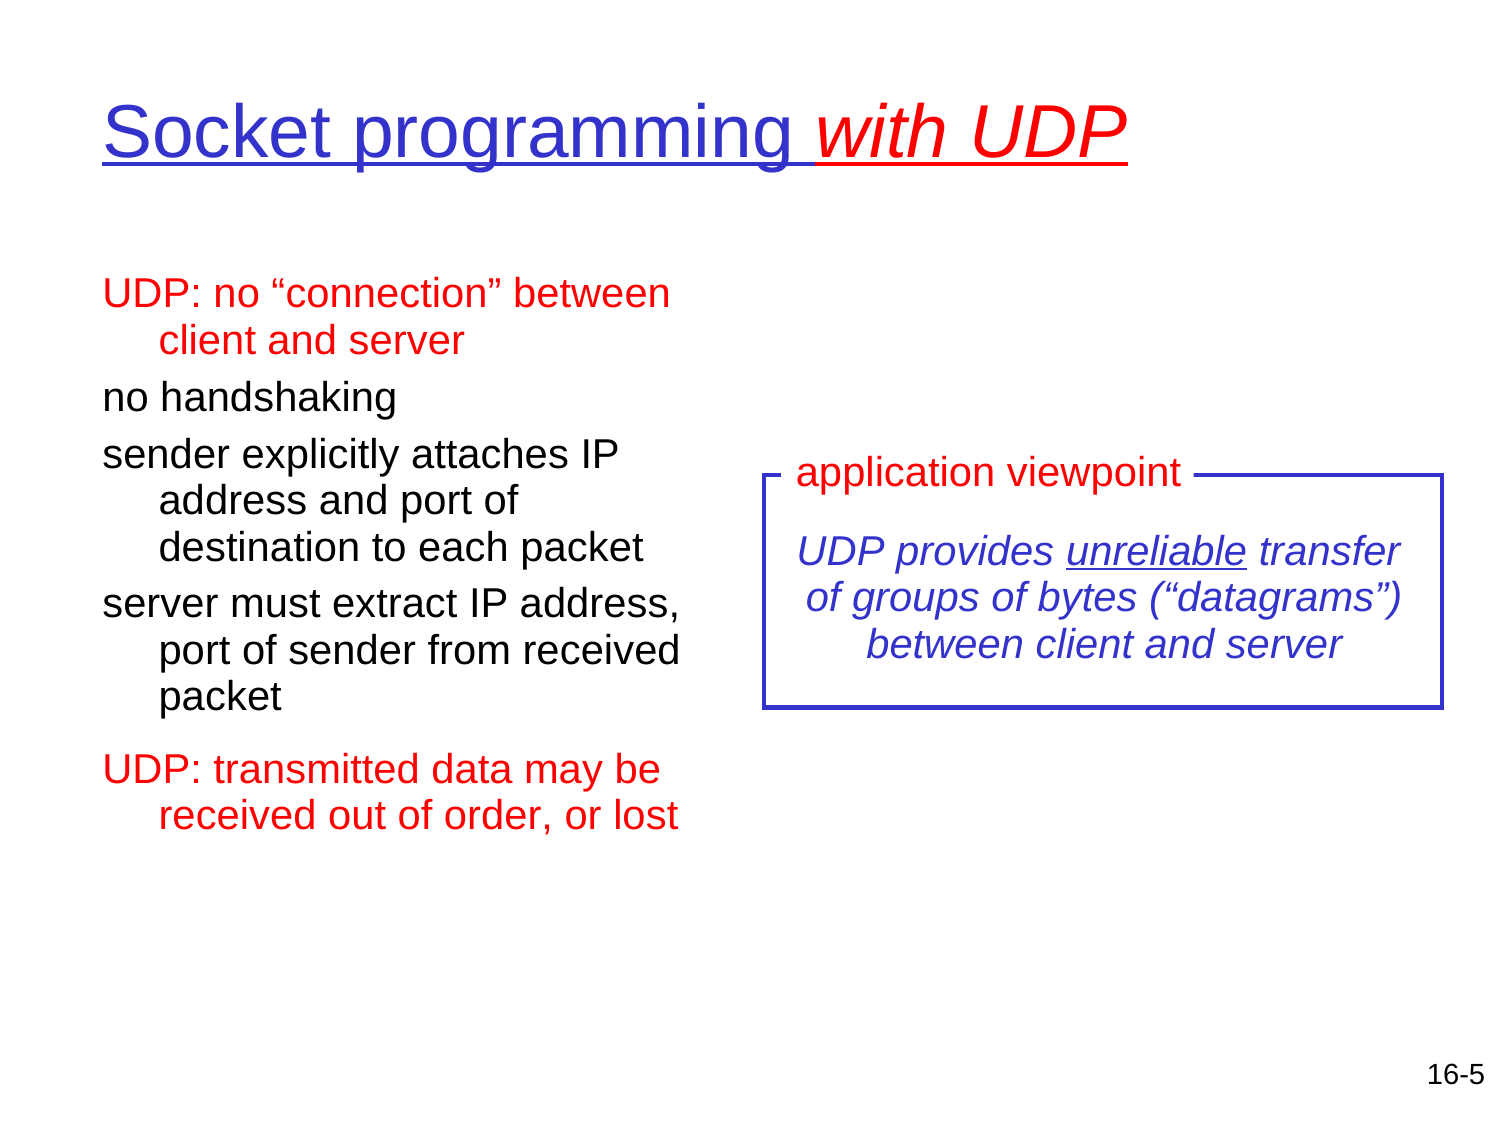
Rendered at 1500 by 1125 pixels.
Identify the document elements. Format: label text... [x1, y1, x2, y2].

text_box application viewpoint [781, 441, 1197, 504]
list UDP: no “connection” between client and server no handshaking sender explicitly attaches IP address and port of destination to each packet server must extract IP address, port of sender from received packet UDP: transmitted data may be received out of order, or lost [87, 262, 713, 1026]
text_box UDP provides unreliable transfer of groups of bytes (“datagrams”) between client and server [779, 519, 1418, 722]
title Socket programming with UDP [87, 37, 1363, 225]
